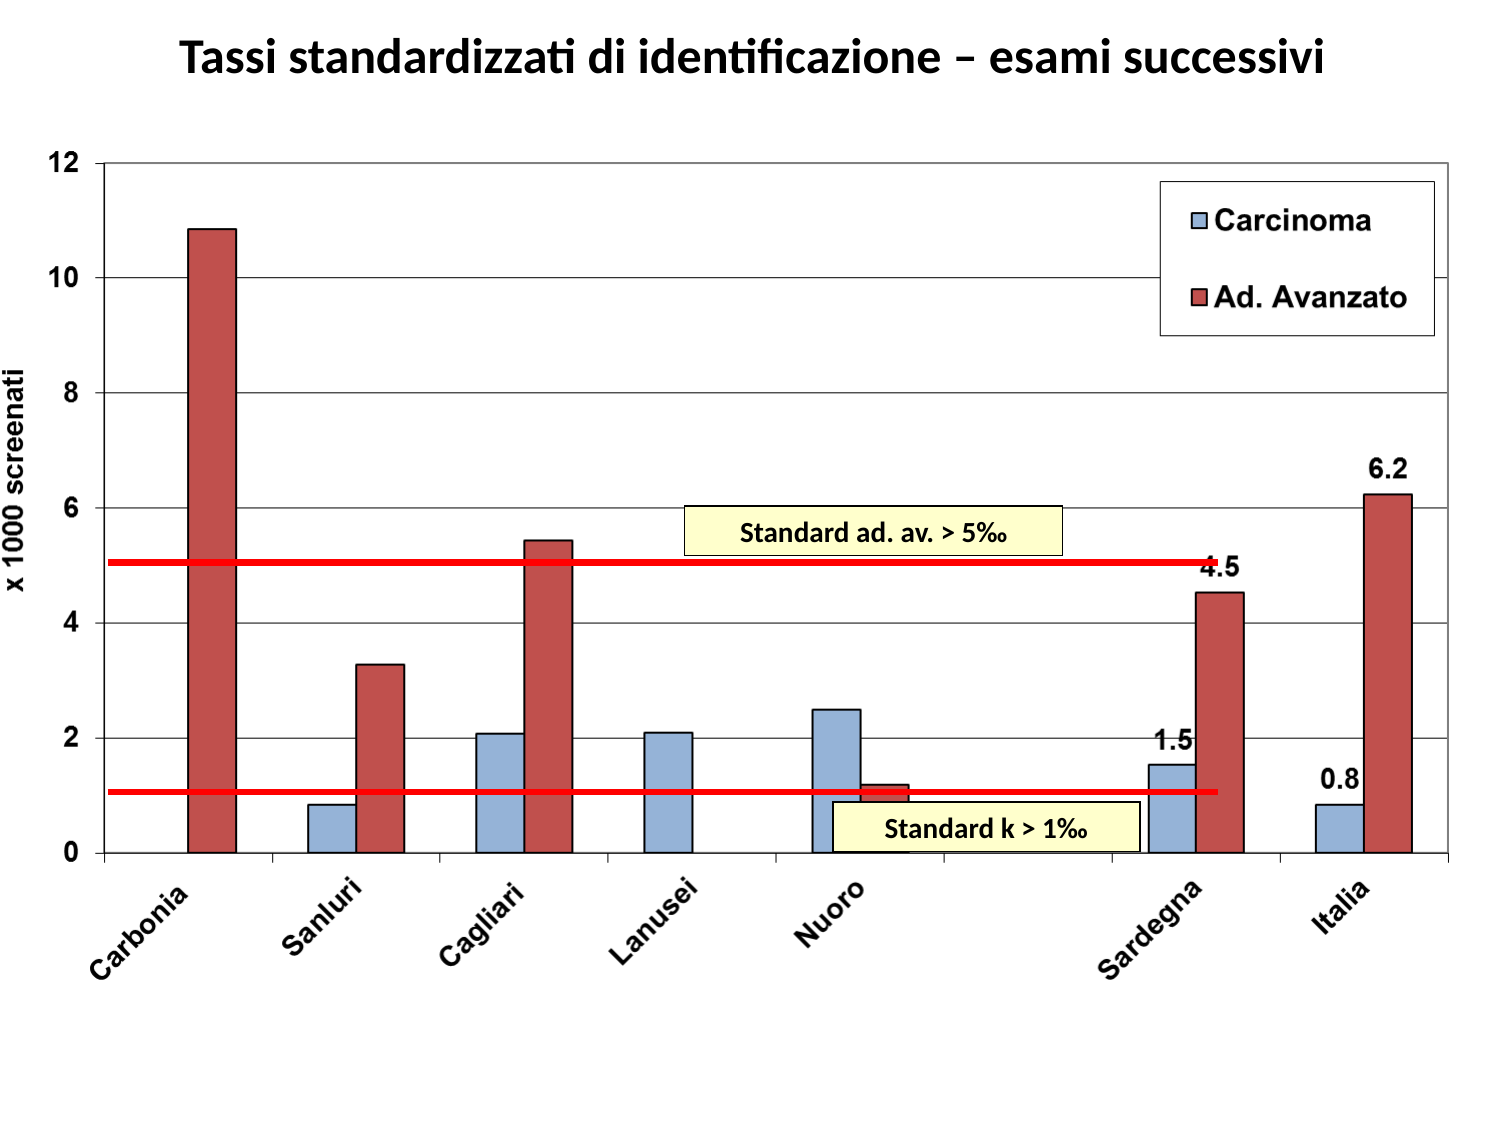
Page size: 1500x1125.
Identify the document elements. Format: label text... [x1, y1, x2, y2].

text_box Tassi standardizzati di identificazione – esami successivi [2, 16, 1500, 91]
text_box Standard k > 1‰ [832, 801, 1140, 852]
picture [0, 100, 1500, 1024]
text_box Standard ad. av. > 5‰ [684, 505, 1063, 556]
